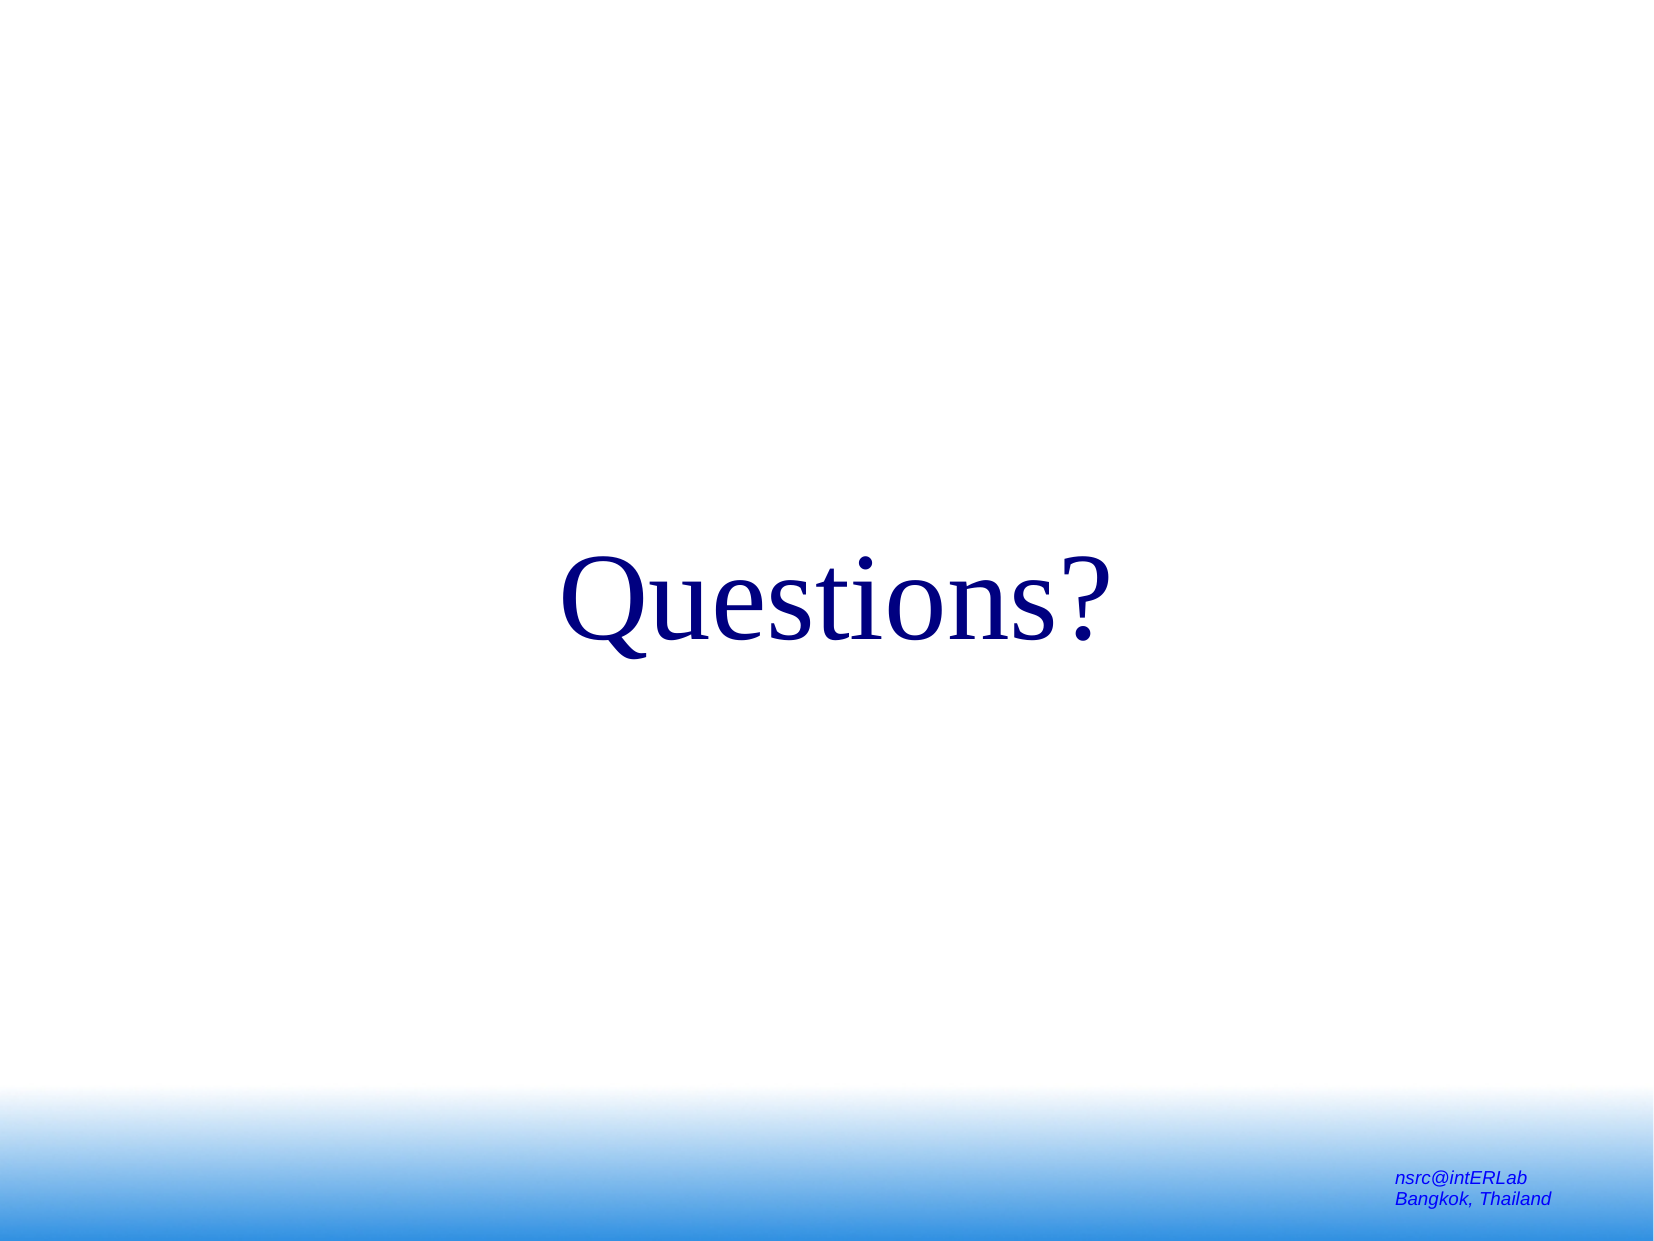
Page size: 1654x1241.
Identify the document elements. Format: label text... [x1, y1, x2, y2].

text_box Questions? [558, 521, 1115, 673]
picture [0, 1083, 1654, 1241]
